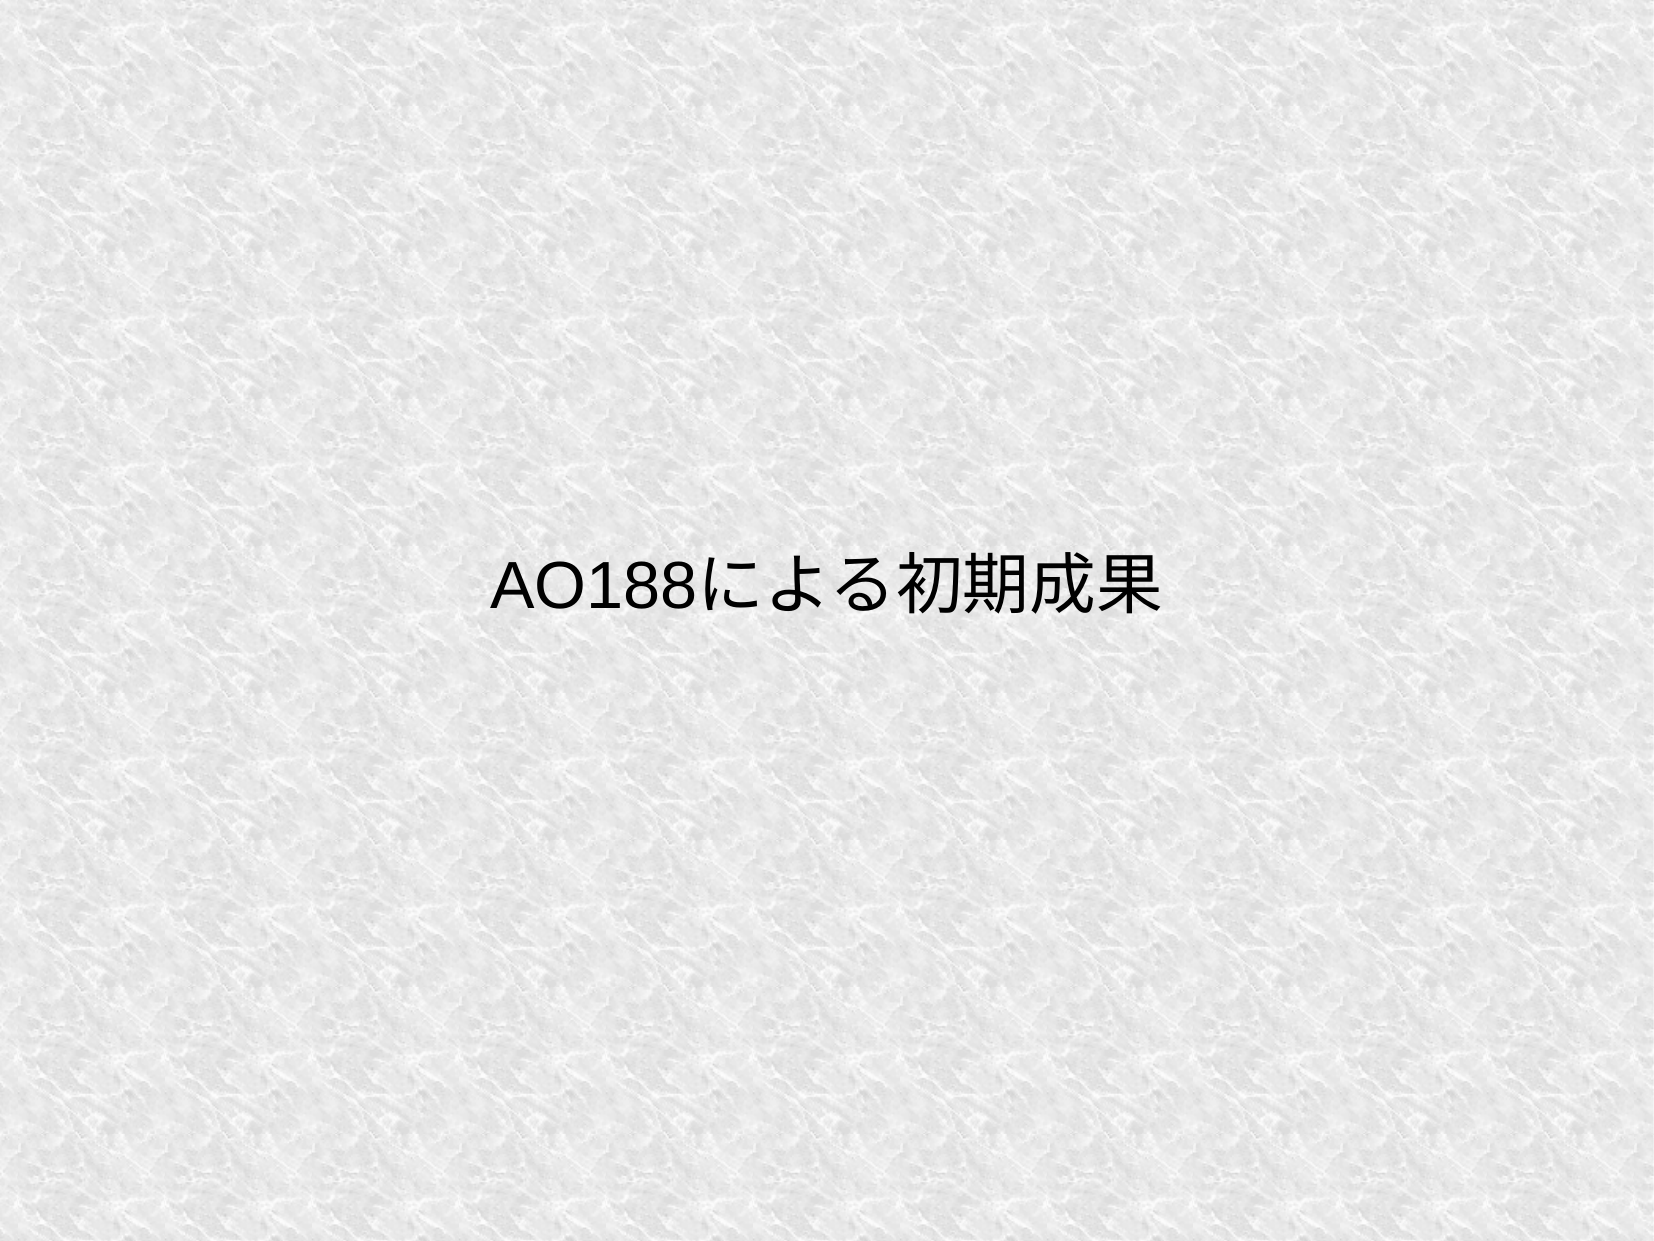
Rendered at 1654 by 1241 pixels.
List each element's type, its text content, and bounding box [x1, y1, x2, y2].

subtitle AO188による初期成果 [82, 56, 1571, 1102]
picture [0, 0, 1654, 1241]
